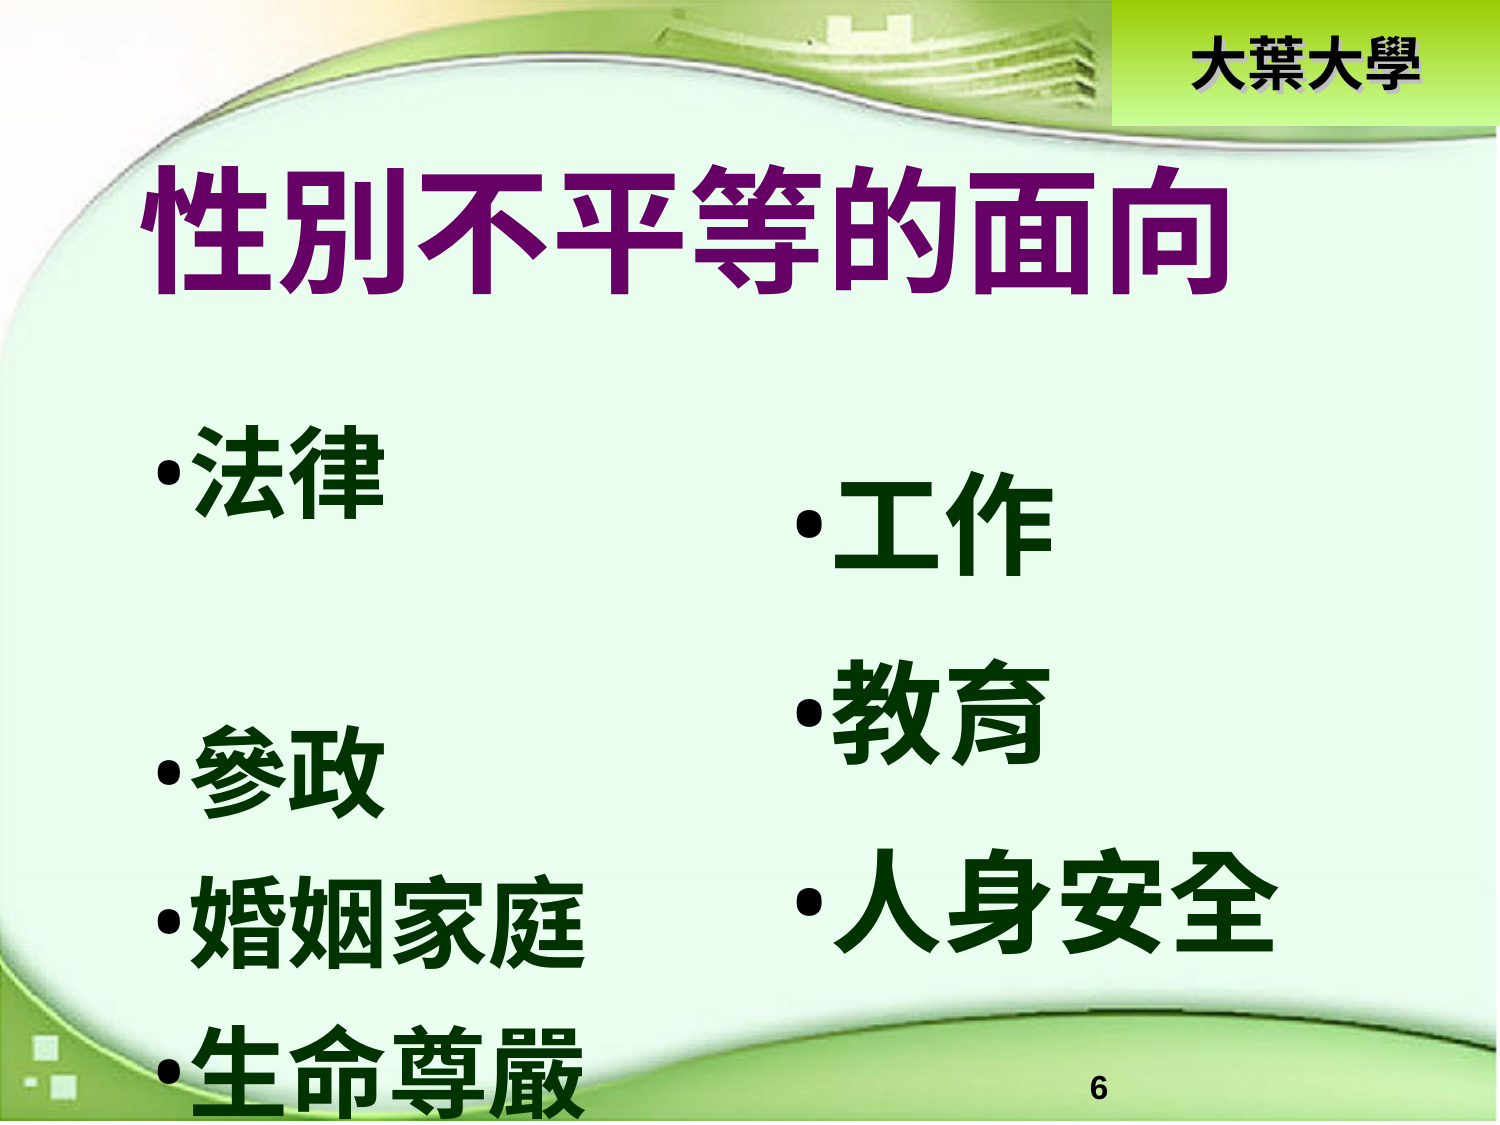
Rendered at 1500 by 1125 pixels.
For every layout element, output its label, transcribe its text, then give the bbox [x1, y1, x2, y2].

text_box 工作 教育 人身安全 [773, 392, 1294, 975]
text_box 性別不平等的面向 [123, 137, 1257, 318]
text_box 法律 參政 婚姻家庭 生命尊嚴 [135, 373, 668, 989]
